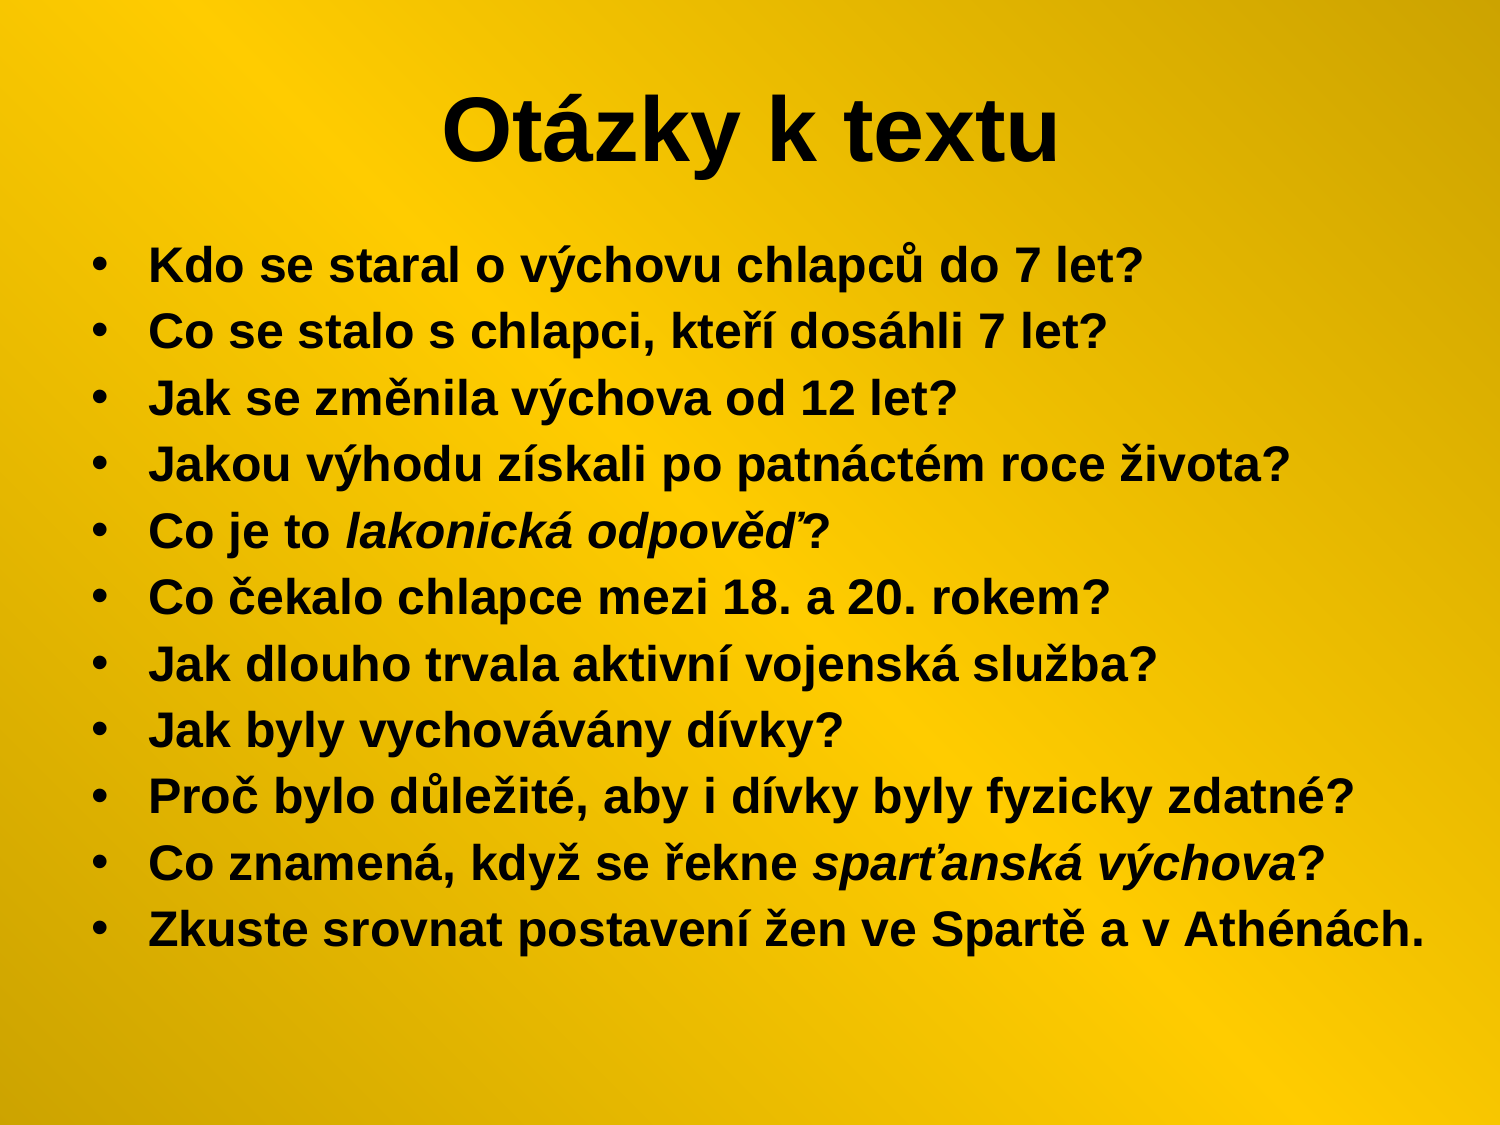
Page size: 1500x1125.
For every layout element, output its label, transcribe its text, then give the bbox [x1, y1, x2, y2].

list Kdo se staral o výchovu chlapců do 7 let? Co se stalo s chlapci, kteří dosáhli 7 let? Jak se změnila výchova od 12 let? Jakou výhodu získali po patnáctém roce života? Co je to lakonická odpověď? Co čekalo chlapce mezi 18. a 20. rokem? Jak dlouho trvala aktivní vojenská služba? Jak byly vychovávány dívky? Proč bylo důležité, aby i dívky byly fyzicky zdatné? Co znamená, když se řekne sparťanská výchova? Zkuste srovnat postavení žen ve Spartě a v Athénách. [76, 231, 1449, 1034]
title Otázky k textu [76, 30, 1427, 219]
